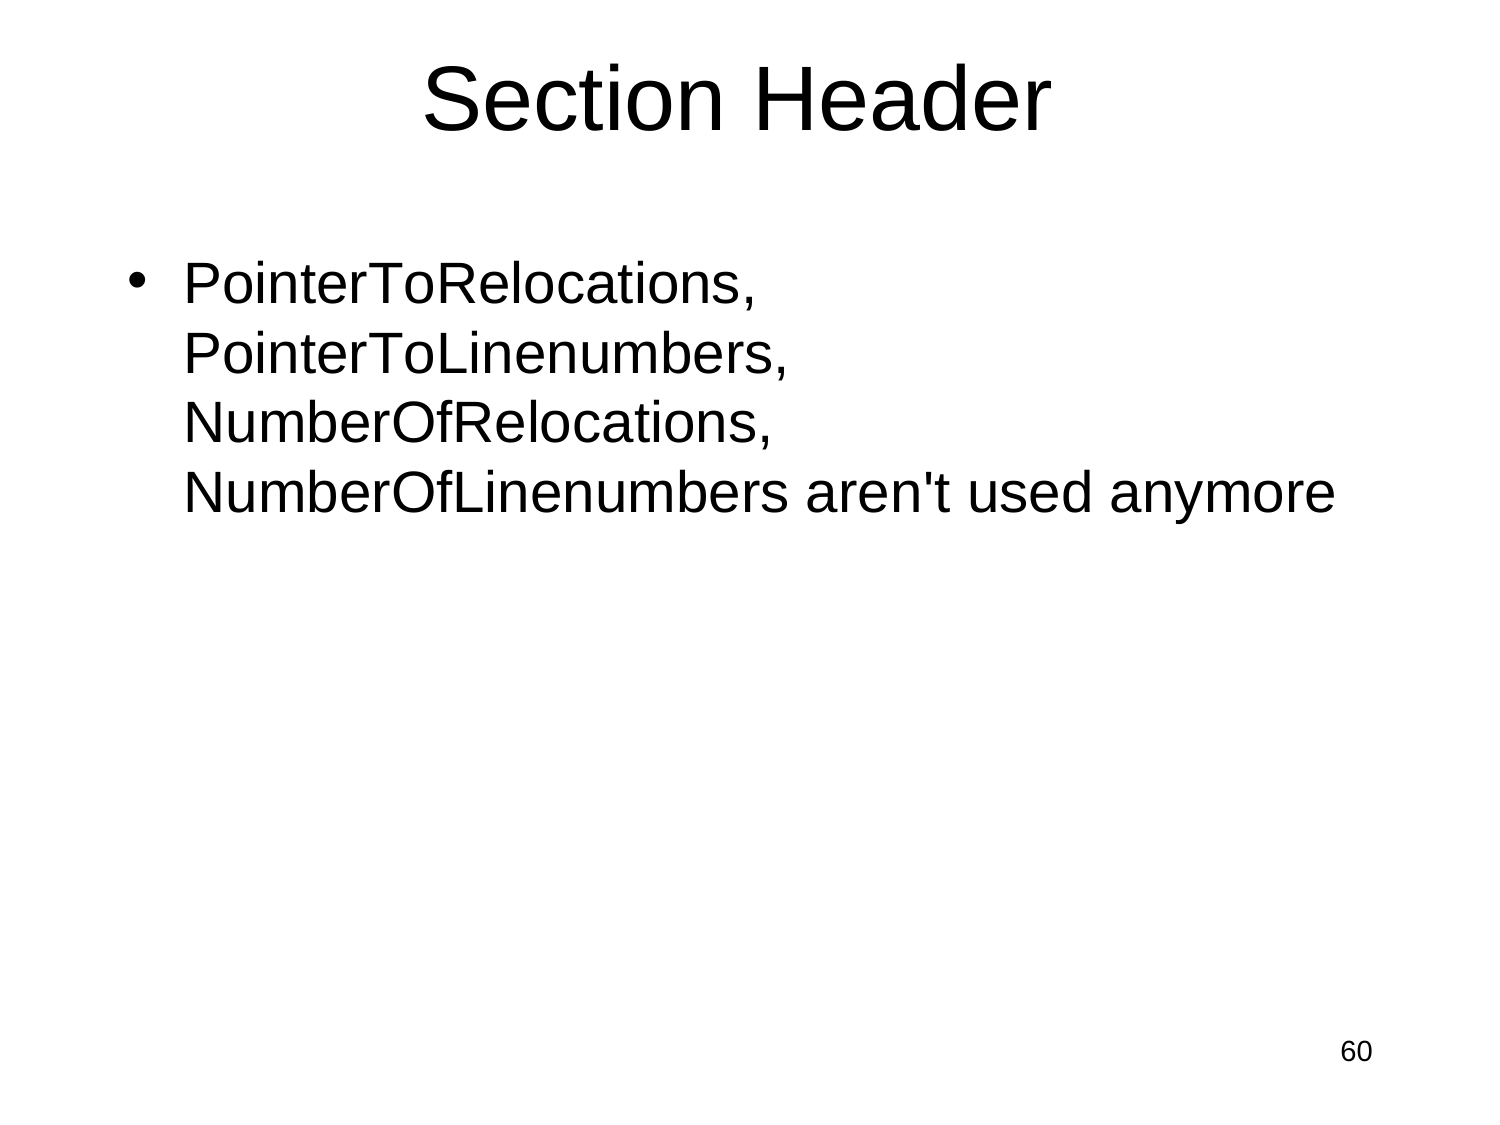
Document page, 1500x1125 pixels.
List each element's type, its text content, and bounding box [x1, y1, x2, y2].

list PointerToRelocations, PointerToLinenumbers, NumberOfRelocations, NumberOfLinenumbers aren't used anymore [112, 237, 1388, 1051]
title Section Header [0, 0, 1500, 188]
text_box 103 [1074, 1025, 1388, 1101]
